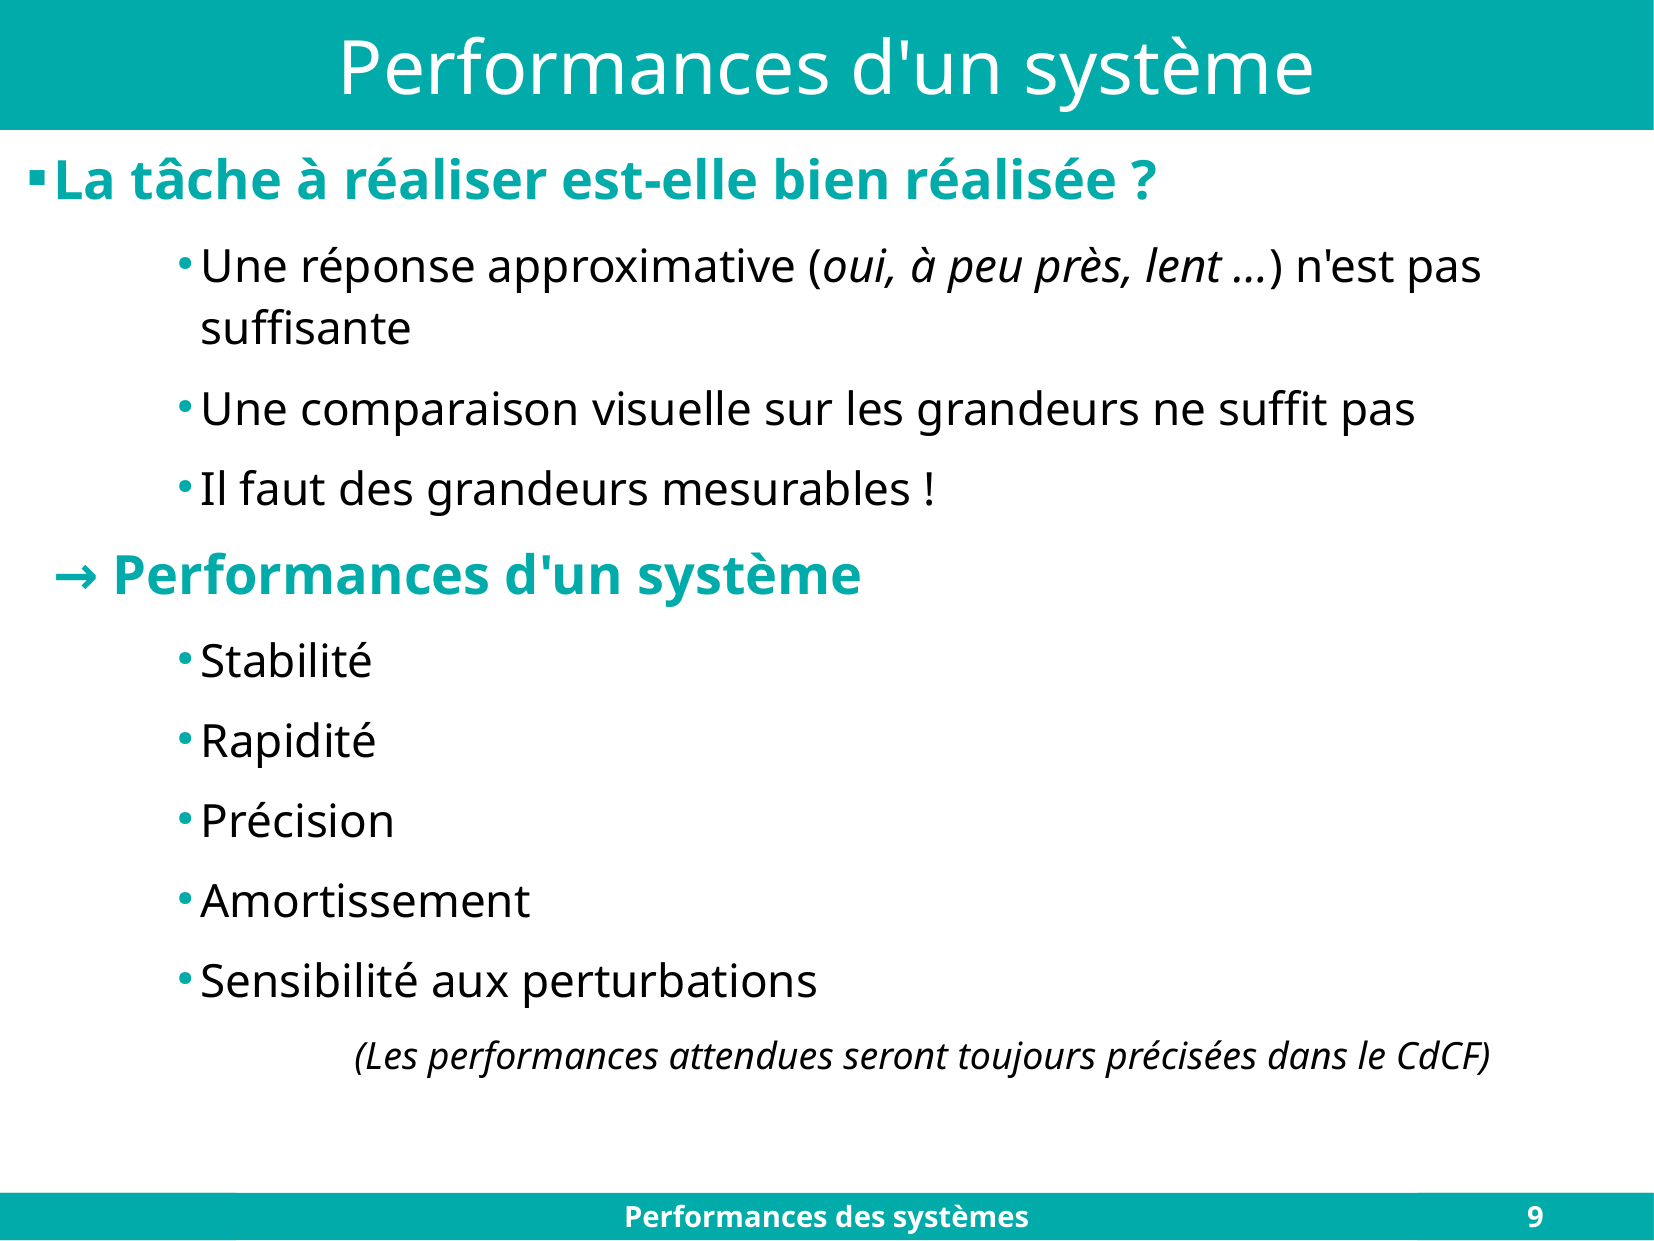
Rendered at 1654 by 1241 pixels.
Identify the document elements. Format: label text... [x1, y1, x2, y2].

list La tâche à réaliser est-elle bien réalisée ? Une réponse approximative (oui, à peu près, lent …) n'est pas suffisante Une comparaison visuelle sur les grandeurs ne suffit pas Il faut des grandeurs mesurables ! → Performances d'un système Stabilité Rapidité Précision Amortissement Sensibilité aux perturbations (Les performances attendues seront toujours précisées dans le CdCF) [11, 141, 1642, 1181]
title Performances d'un système [0, 0, 1654, 130]
